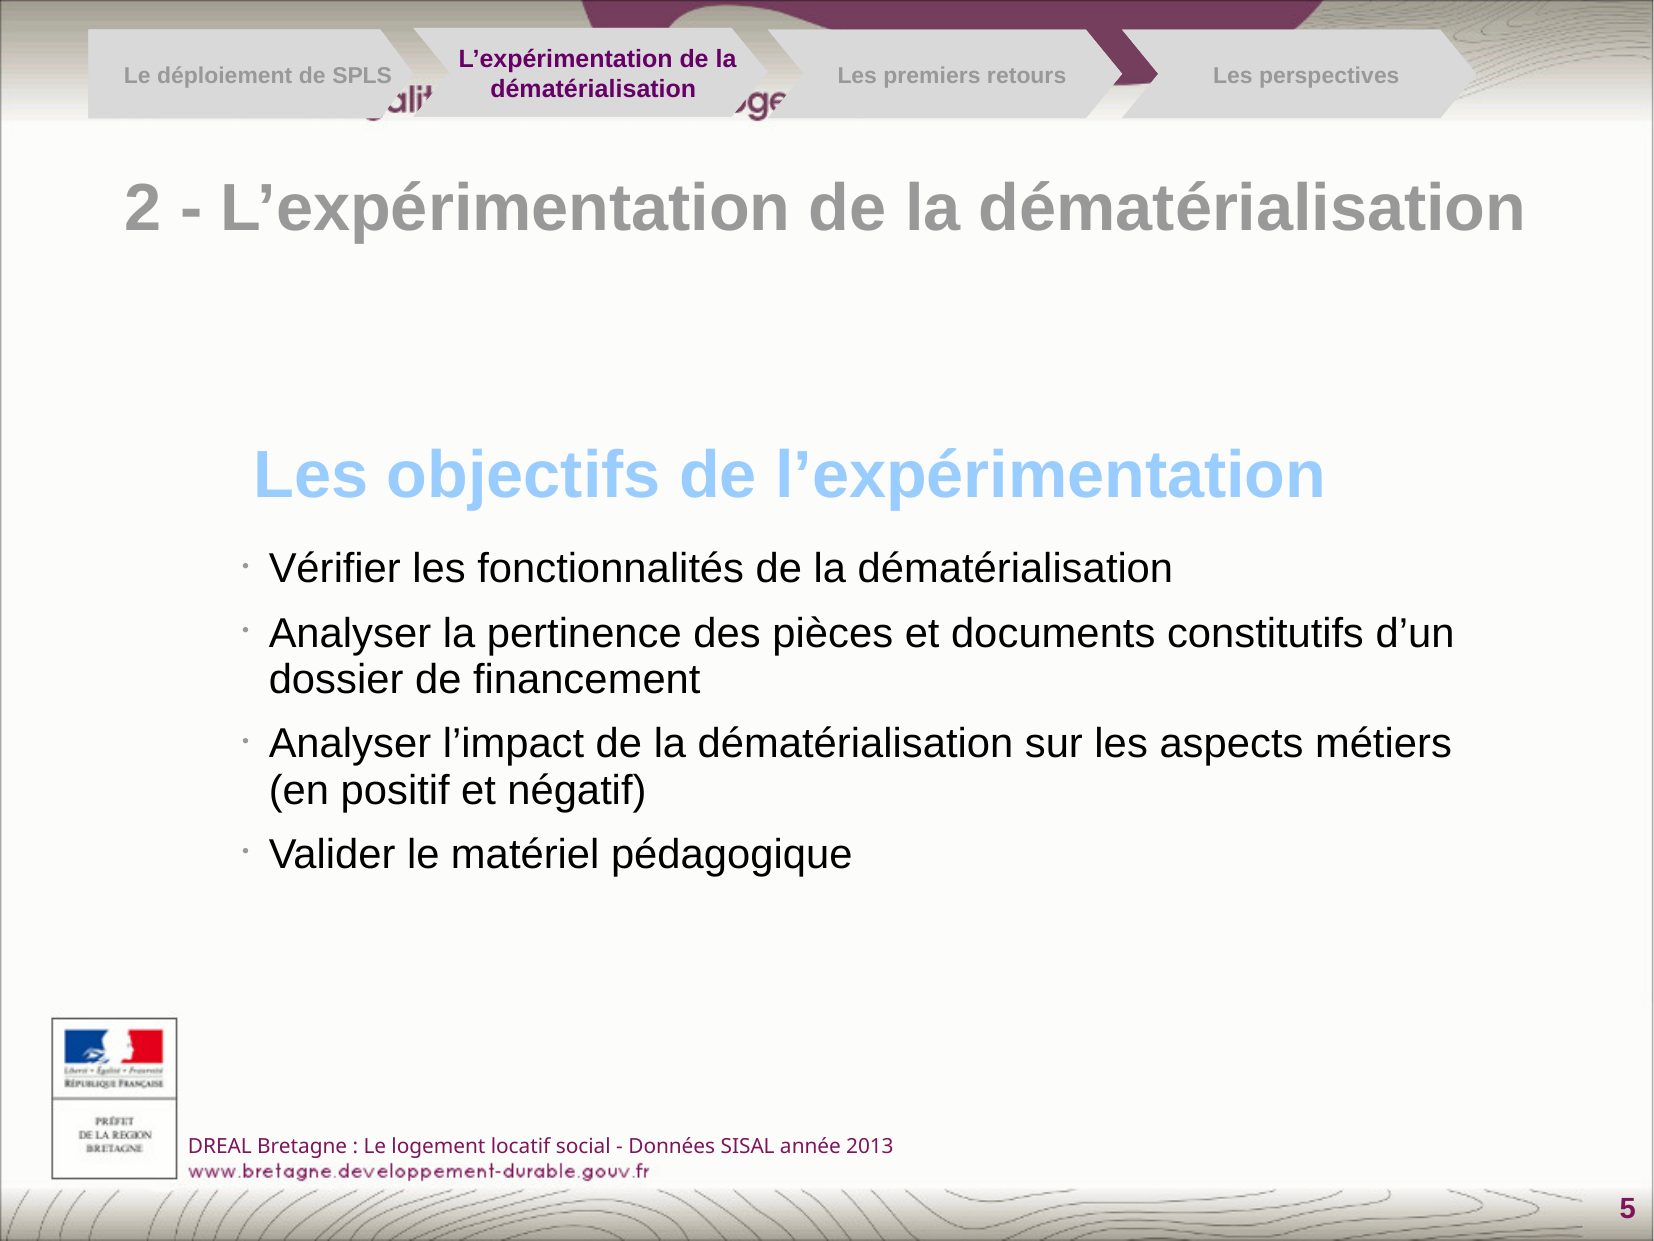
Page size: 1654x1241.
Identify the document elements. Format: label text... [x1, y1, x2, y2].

text_box L’expérimentation de la dématérialisation [413, 27, 768, 117]
title 2 - L’expérimentation de la dématérialisation [91, 141, 1580, 349]
text_box Les perspectives [1122, 29, 1477, 119]
text_box Le déploiement de SPLS [88, 29, 414, 119]
picture [0, 0, 1654, 1241]
text_box Les premiers retours [767, 29, 1123, 119]
list Les objectifs de l’expérimentation Vérifier les fonctionnalités de la dématérialisation Analyser la pertinence des pièces et documents constitutifs d’un dossier de financement Analyser l’impact de la dématérialisation sur les aspects métiers (en positif et négatif) Valider le matériel pédagogique [177, 436, 1507, 975]
